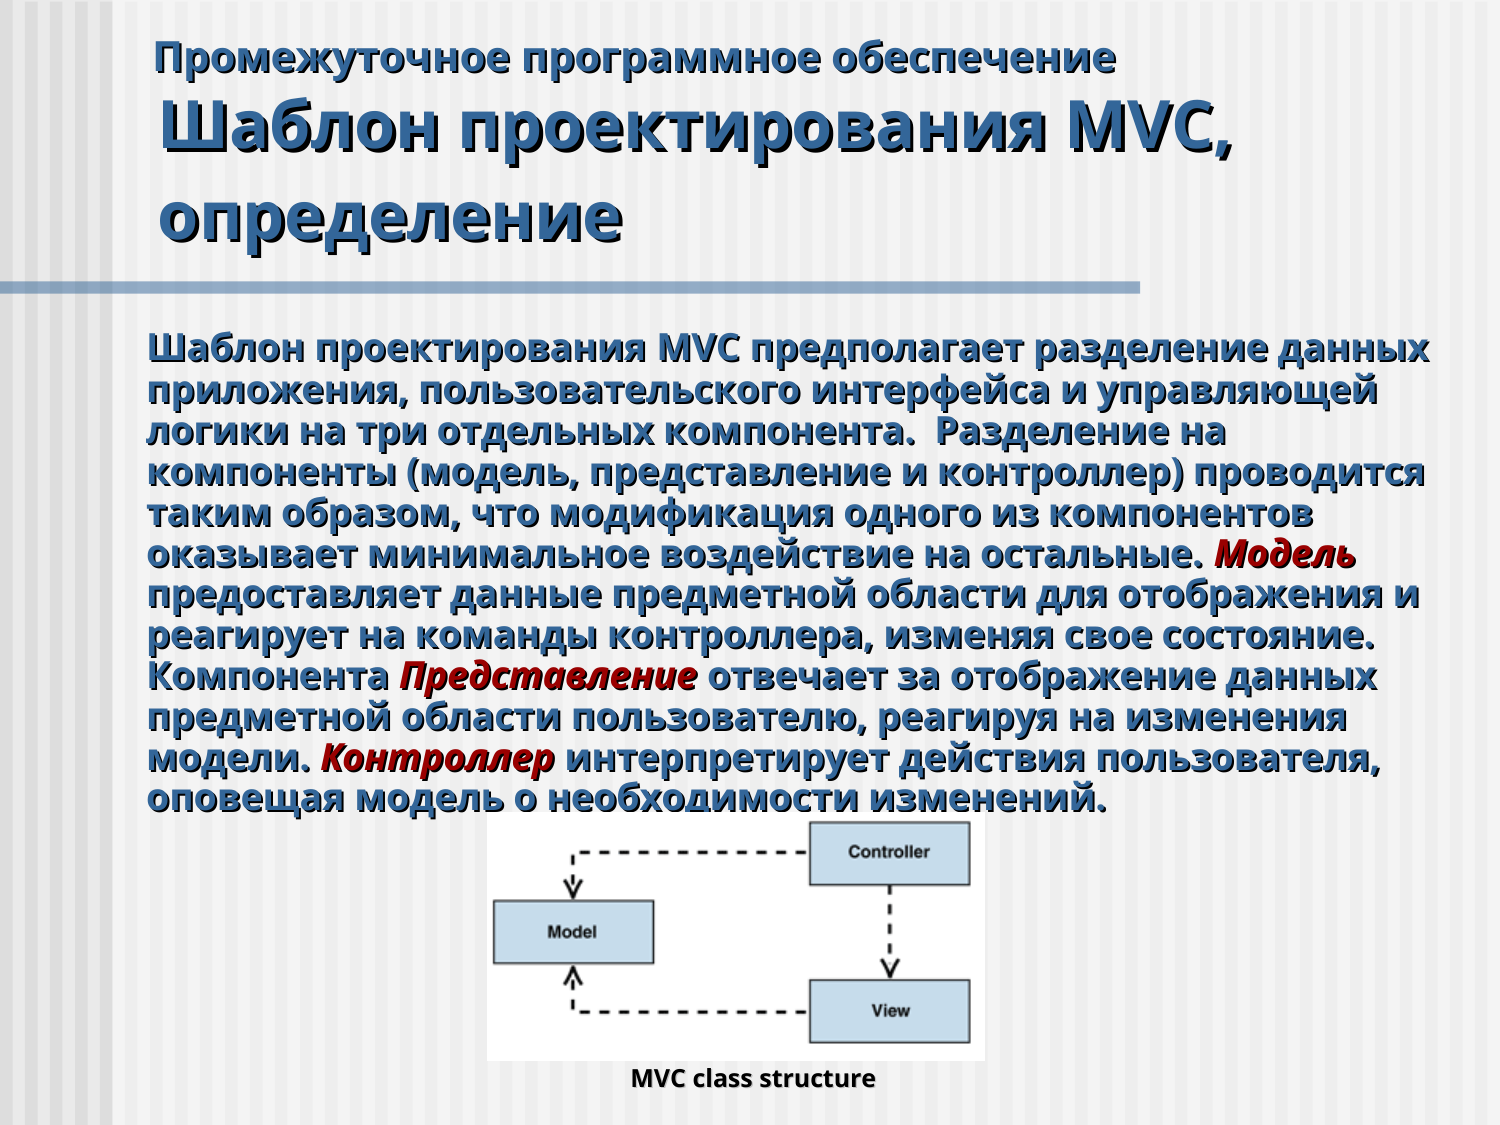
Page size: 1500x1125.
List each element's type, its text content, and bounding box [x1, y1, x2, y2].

text_box MVC class structure [615, 1054, 892, 1101]
list Шаблон проектирования MVC предполагает разделение данных приложения, пользовательского интерфейса и управляющей логики на три отдельных компонента. Разделение на компоненты (модель, представление и контроллер) проводится таким образом, что модификация одного из компонентов оказывает минимальное воздействие на остальные. Модель предоставляет данные предметной области для отображения и реагирует на команды контроллера, изменяя свое состояние. Компонента Представление отвечает за отображение данных предметной области пользователю, реагируя на изменения модели. Контроллер интерпретирует действия пользователя, оповещая модель о необходимости изменений. [75, 312, 1500, 1125]
picture [487, 812, 985, 1061]
text_box Промежуточное программное обеспечение [137, 22, 1375, 88]
title Шаблон проектирования MVC, определение [142, 91, 1482, 267]
